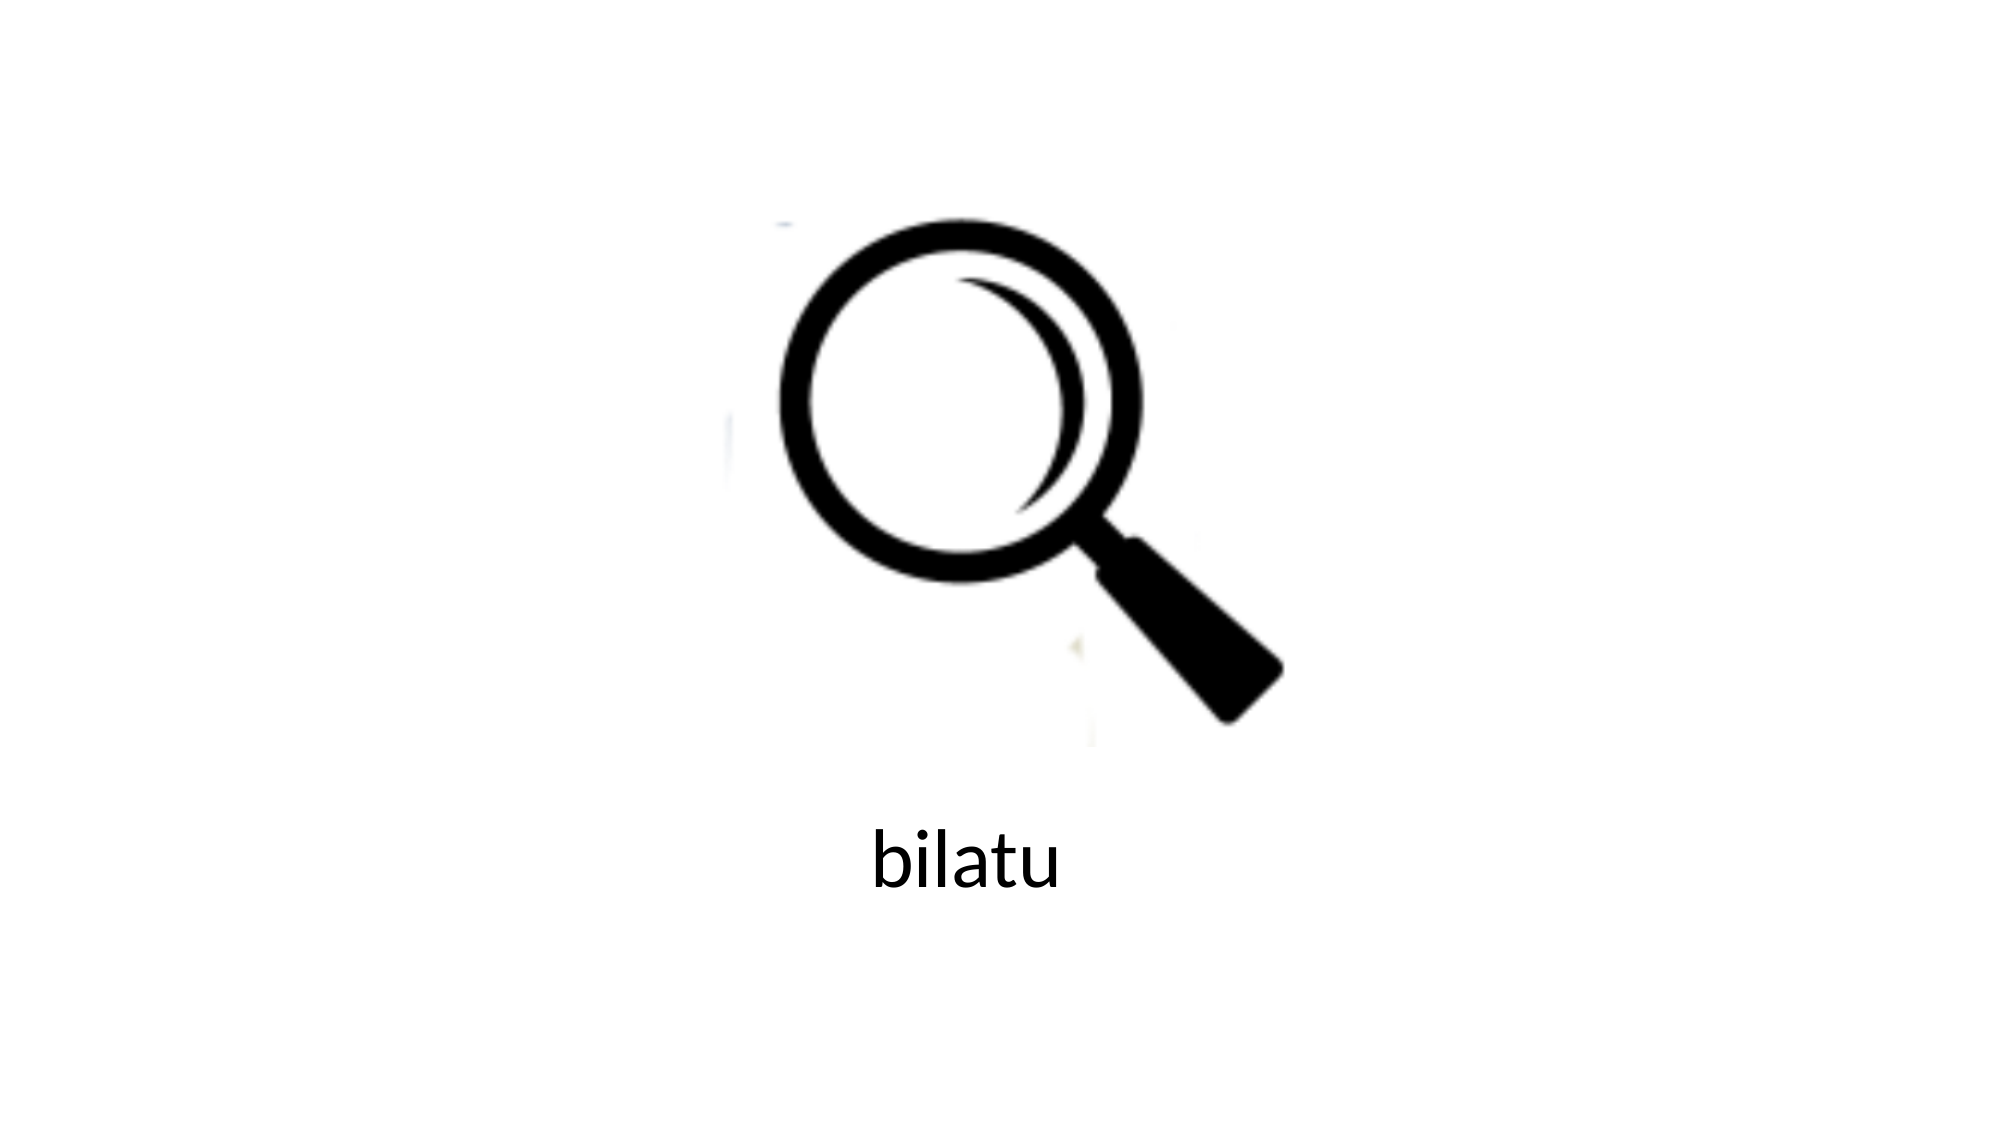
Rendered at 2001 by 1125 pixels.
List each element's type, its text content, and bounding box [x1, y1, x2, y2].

text_box bilatu [855, 796, 1145, 912]
picture [706, 125, 1294, 747]
